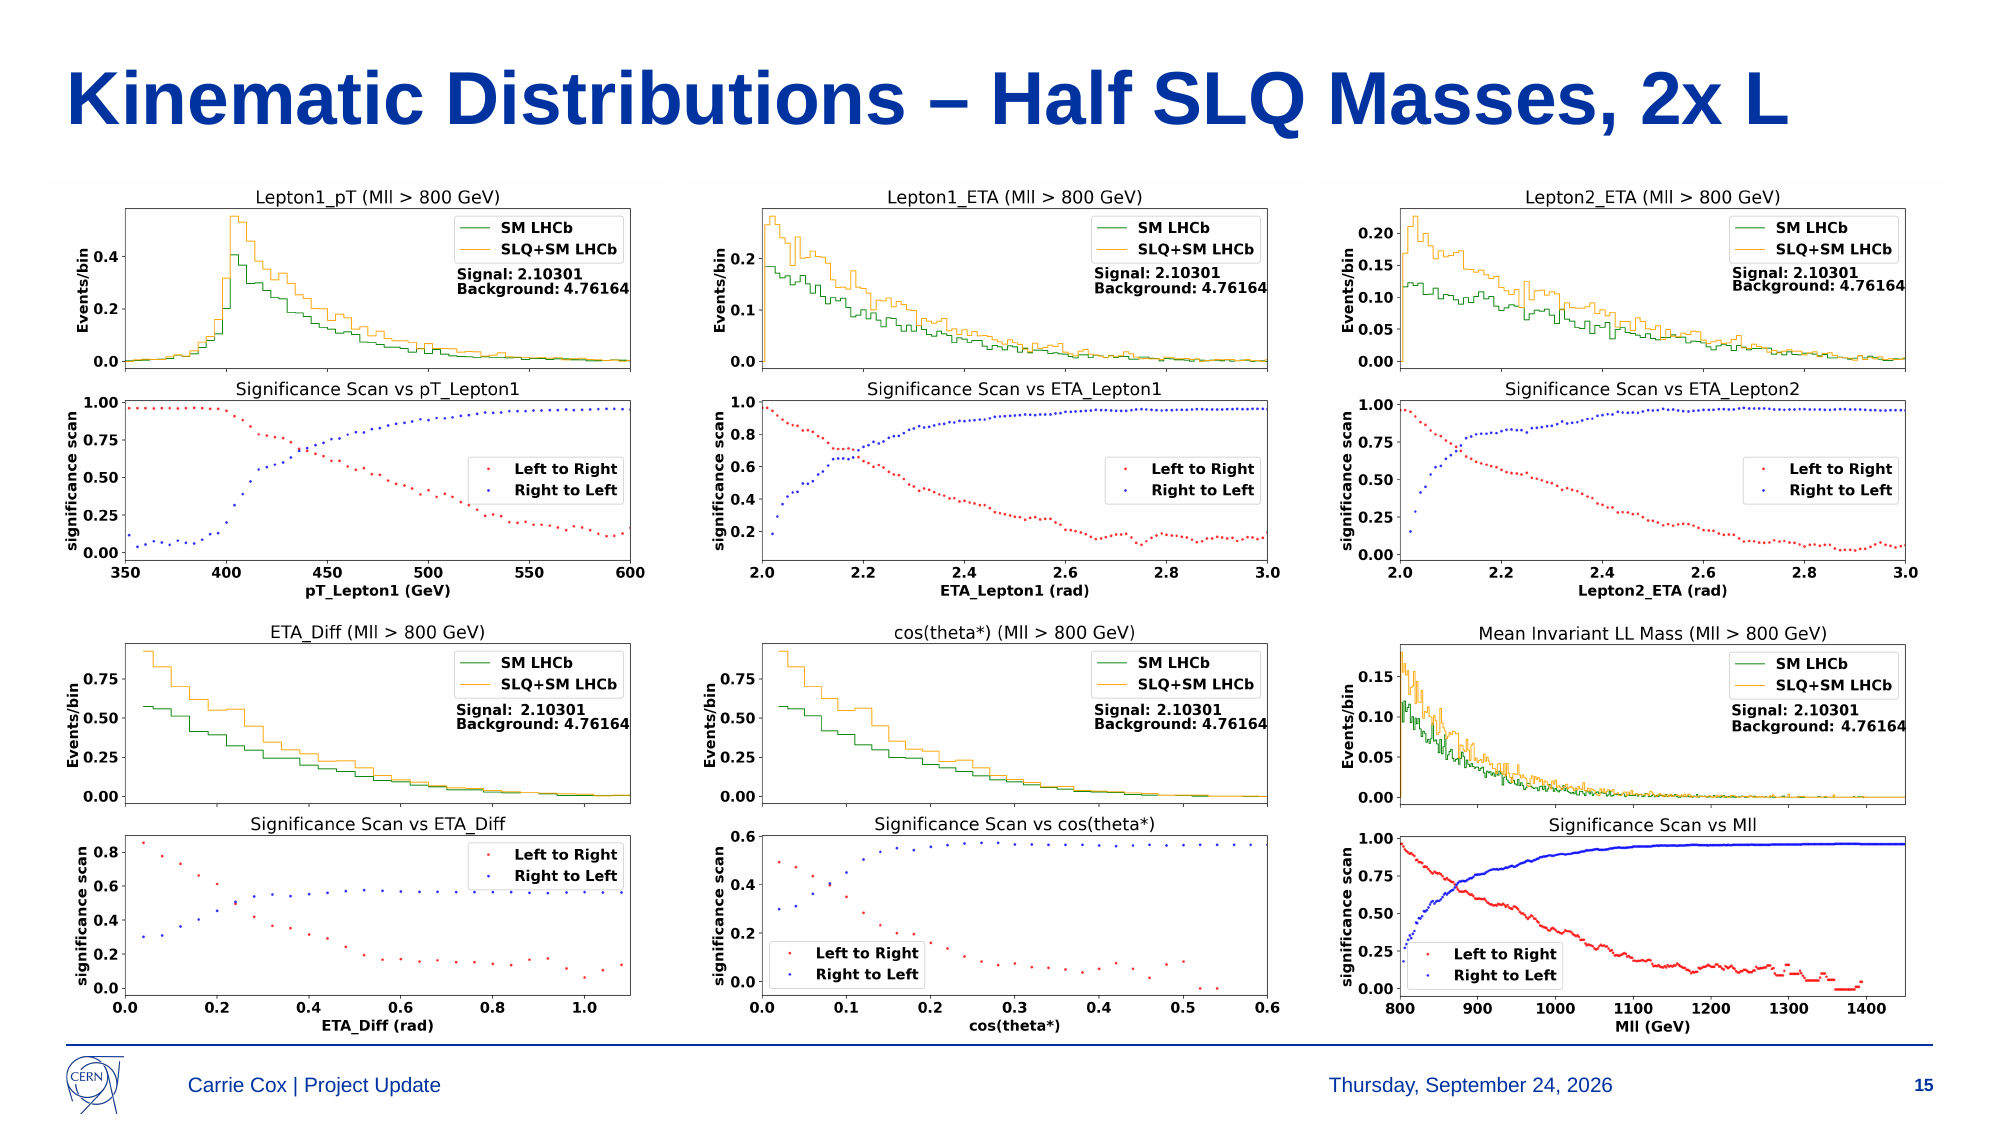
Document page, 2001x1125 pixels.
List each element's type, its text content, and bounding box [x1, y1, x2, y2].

picture [681, 178, 1306, 601]
footer Carrie Cox | Project Update [187, 1053, 1302, 1114]
picture [1320, 178, 1944, 601]
picture [45, 178, 669, 601]
title Kinematic Distributions – Half SLQ Masses, 2x L [66, 59, 1934, 238]
picture [681, 613, 1306, 1036]
picture [1320, 615, 1944, 1037]
slide_number <number> [1822, 1053, 1934, 1114]
slide_number Friday, July 28, 2023 [1329, 1053, 1621, 1114]
picture [45, 613, 669, 1036]
